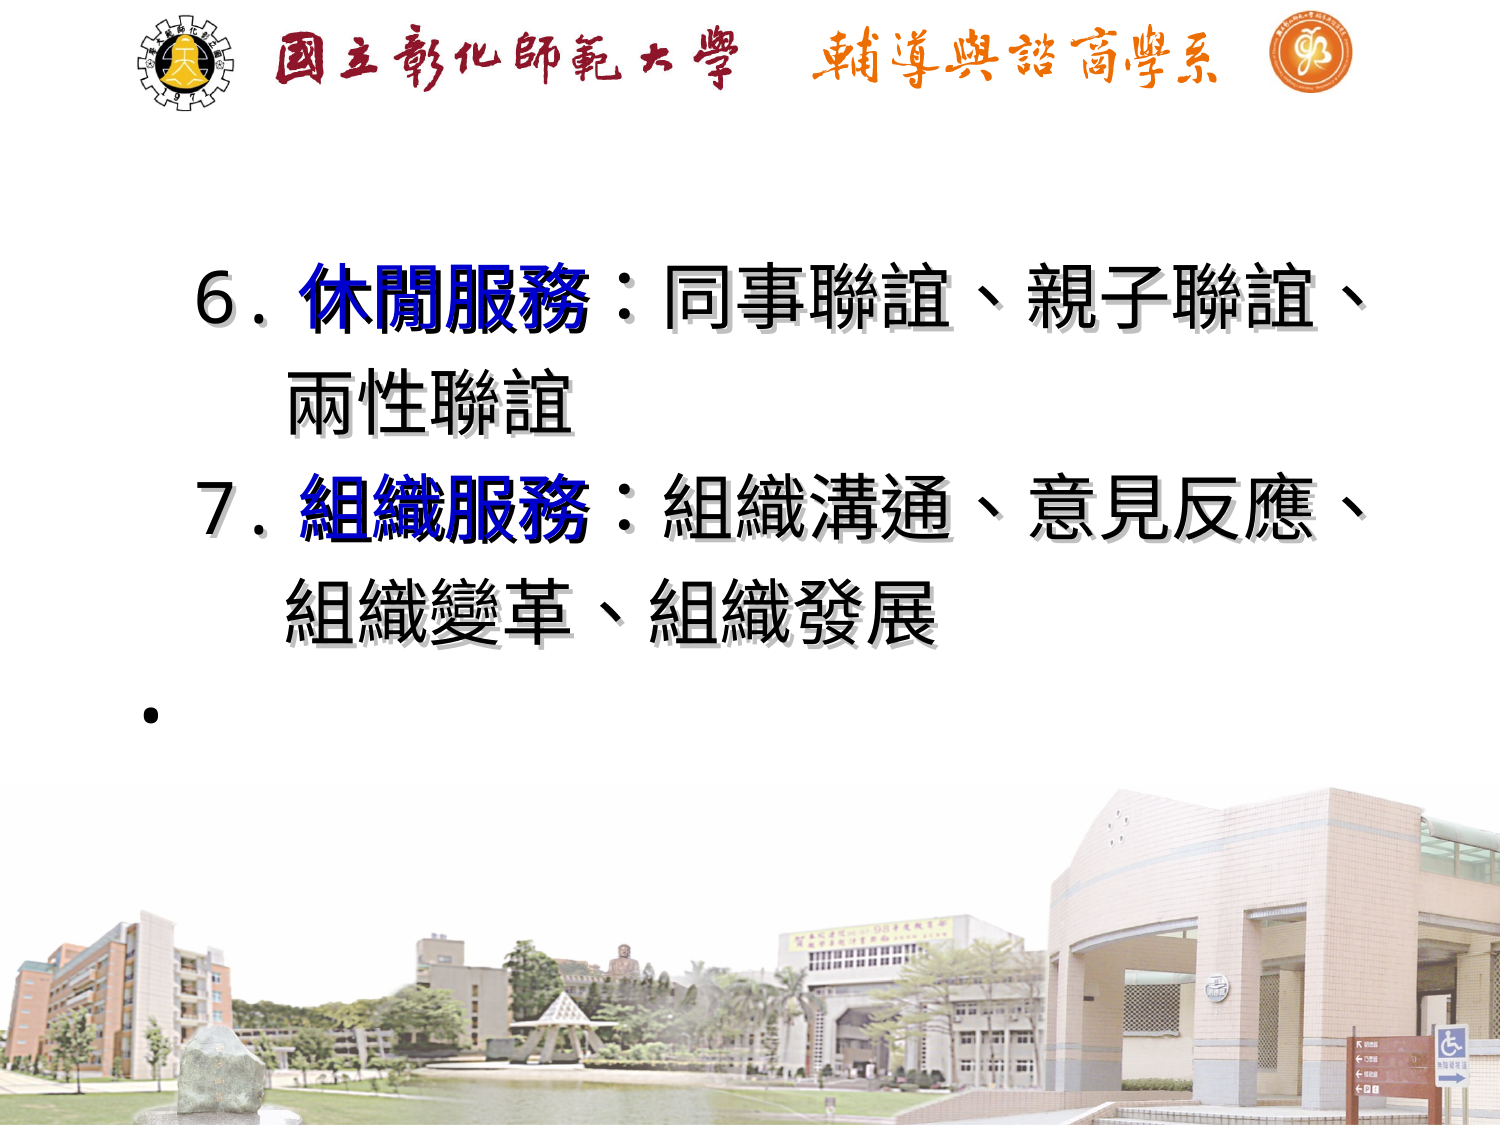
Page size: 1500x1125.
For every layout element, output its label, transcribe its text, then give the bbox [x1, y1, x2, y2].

list 6.休閒服務：同事聯誼、親子聯誼、 兩性聯誼 7.組織服務：組織溝通、意見反應、 組織變革、組織發展 [123, 243, 1365, 669]
